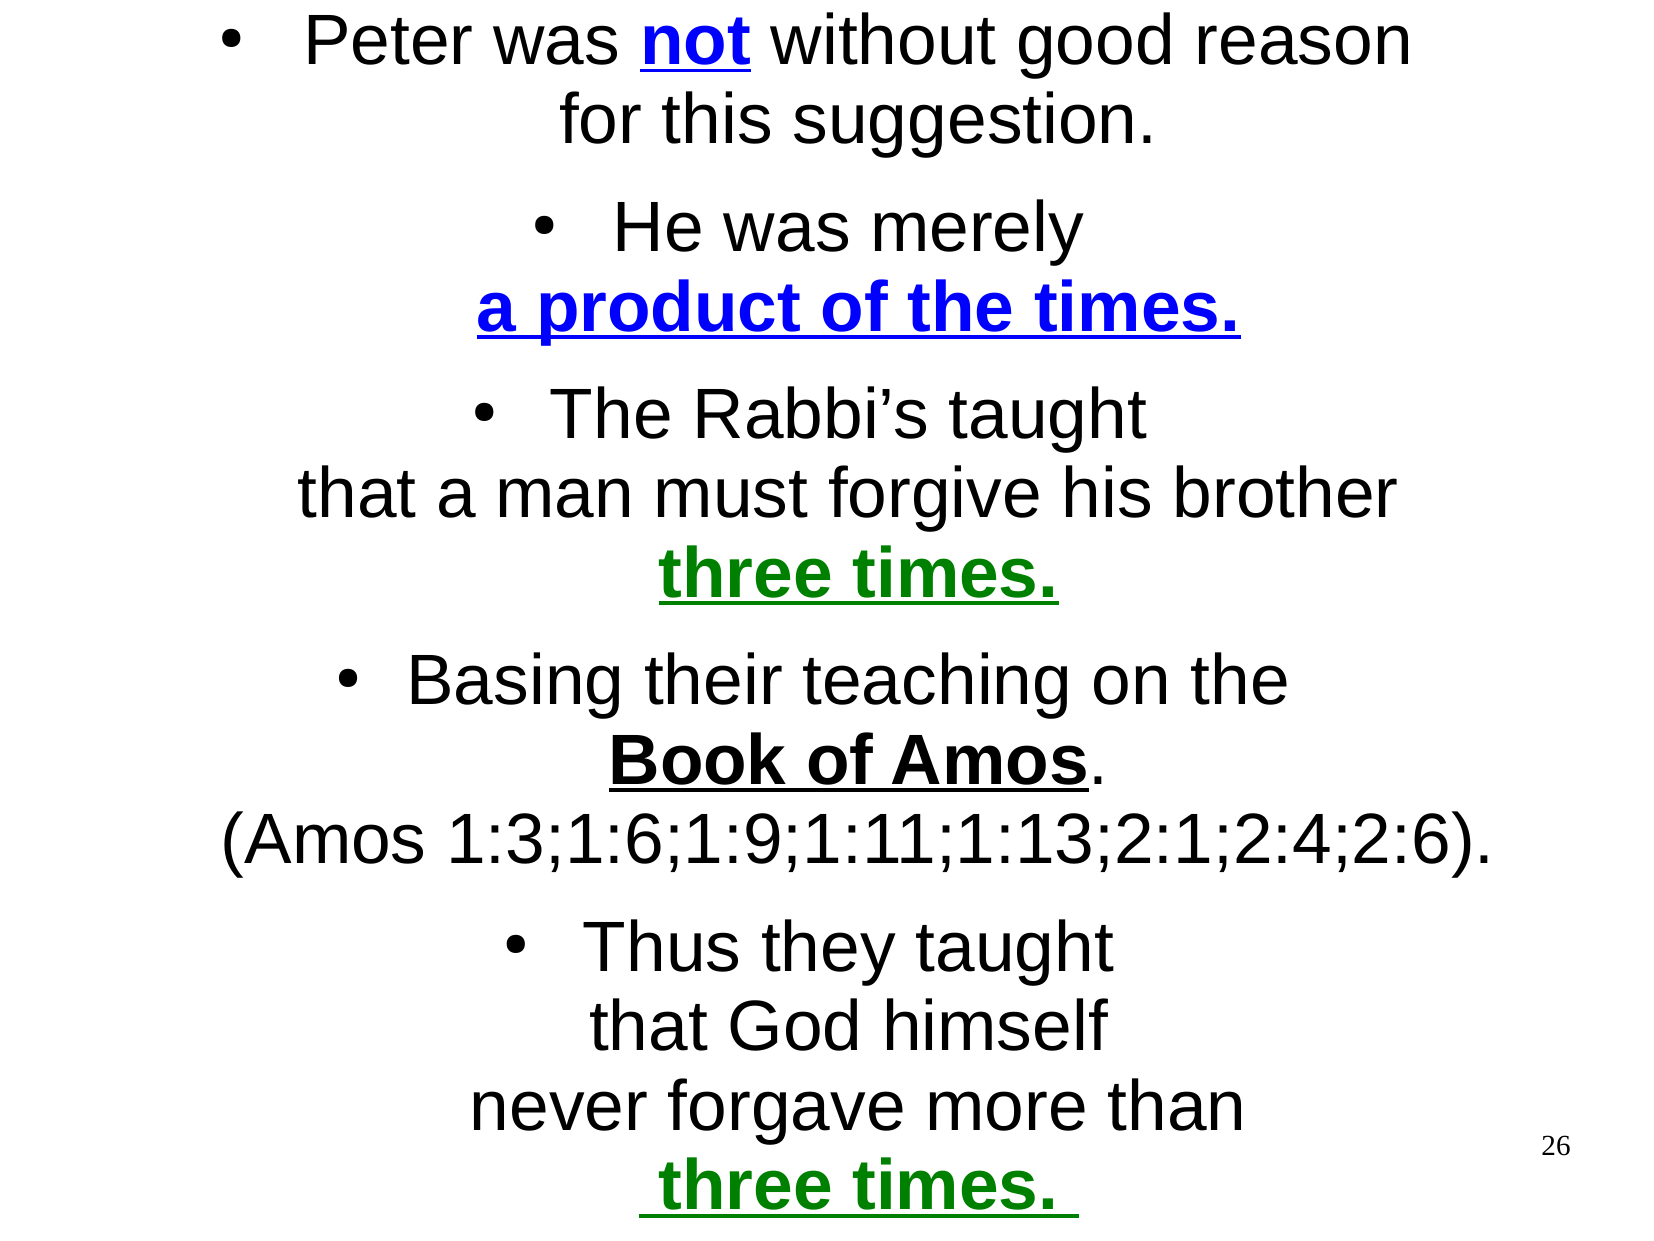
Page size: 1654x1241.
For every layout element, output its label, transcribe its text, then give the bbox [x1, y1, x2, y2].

list Peter was not without good reason for this suggestion. He was merely a product of the times. The Rabbi’s taught that a man must forgive his brother three times. Basing their teaching on the Book of Amos. (Amos 1:3;1:6;1:9;1:11;1:13;2:1;2:4;2:6). Thus they taught that God himself never forgave more than three times. [0, 0, 1651, 1238]
